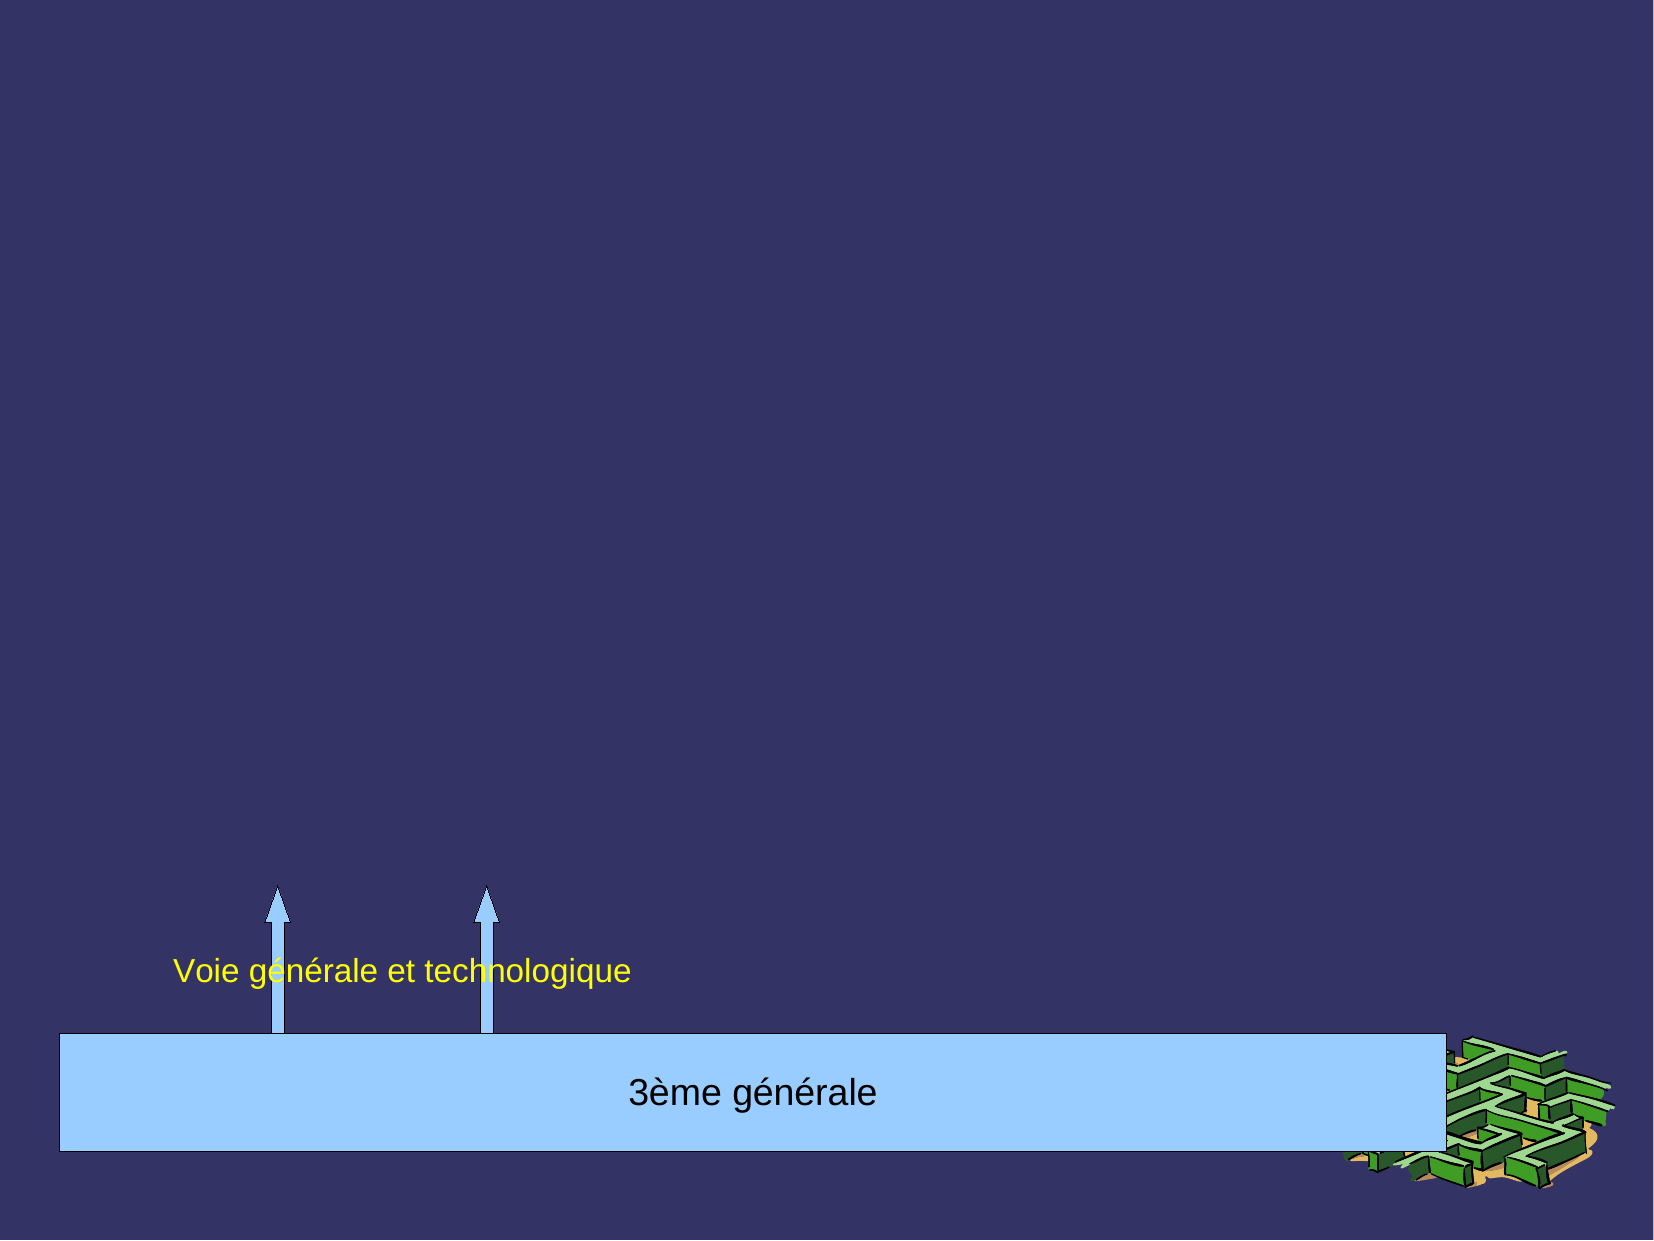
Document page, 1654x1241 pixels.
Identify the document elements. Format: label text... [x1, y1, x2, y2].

text_box [264, 885, 291, 944]
text_box Voie générale et technologique [158, 944, 650, 1032]
text_box 3ème générale [59, 1033, 1447, 1152]
text_box [473, 885, 500, 944]
